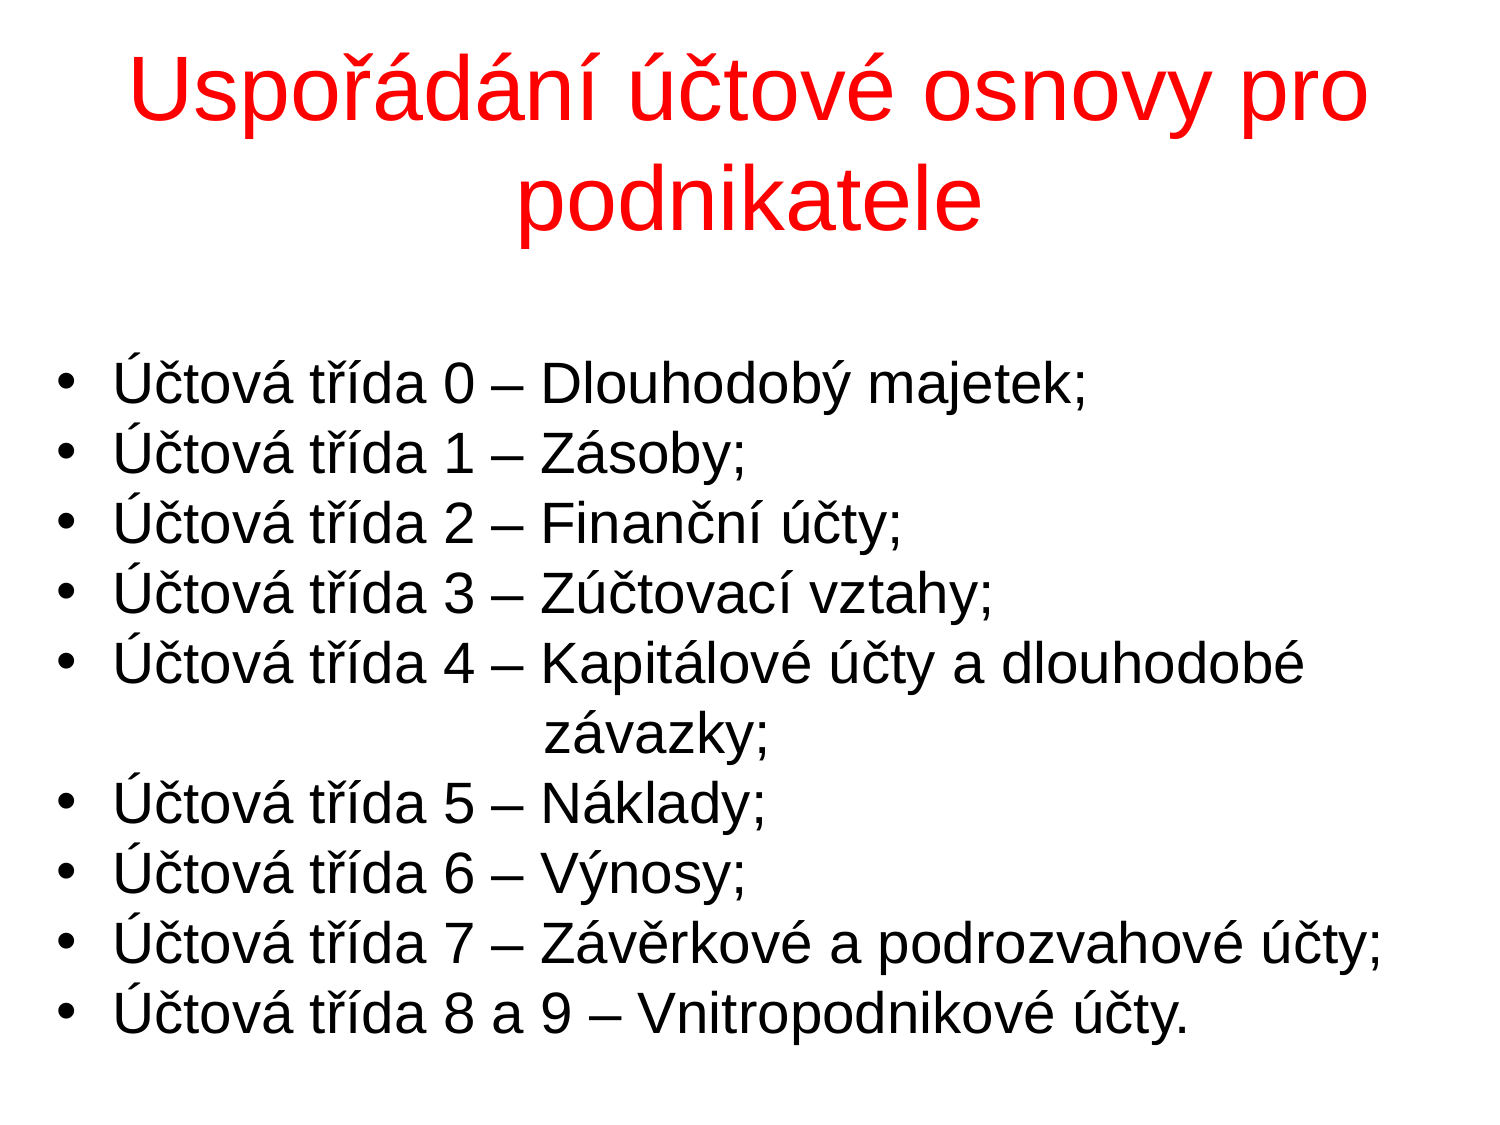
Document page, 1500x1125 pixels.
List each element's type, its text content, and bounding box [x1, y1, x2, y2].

title Uspořádání účtové osnovy pro podnikatele [75, 21, 1426, 257]
list Účtová třída 0 – Dlouhodobý majetek; Účtová třída 1 – Zásoby; Účtová třída 2 – Finanční účty; Účtová třída 3 – Zúčtovací vztahy; Účtová třída 4 – Kapitálové účty a dlouhodobé závazky; Účtová třída 5 – Náklady; Účtová třída 6 – Výnosy; Účtová třída 7 – Závěrkové a podrozvahové účty; Účtová třída 8 a 9 – Vnitropodnikové účty. [41, 337, 1459, 1123]
